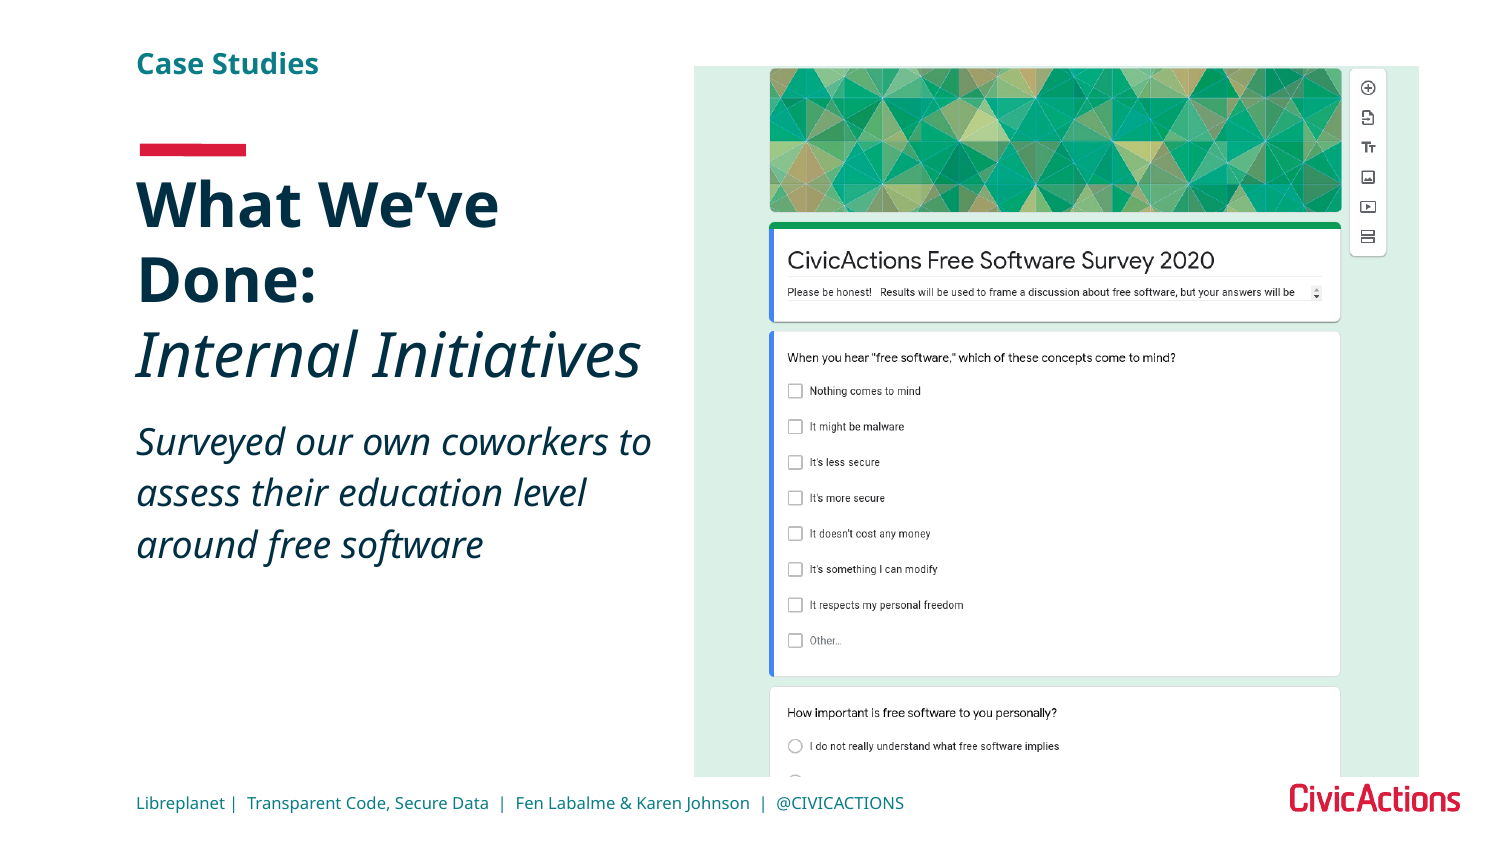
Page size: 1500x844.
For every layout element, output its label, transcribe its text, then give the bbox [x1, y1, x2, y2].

list What We’ve Done: Internal Initiatives Surveyed our own coworkers to assess their education level around free software [121, 150, 695, 778]
picture [694, 66, 1419, 777]
title Case Studies [121, 30, 1375, 112]
text_box Libreplanet | Transparent Code, Secure Data | Fen Labalme & Karen Johnson | @CIVICACTIONS [121, 778, 1467, 817]
